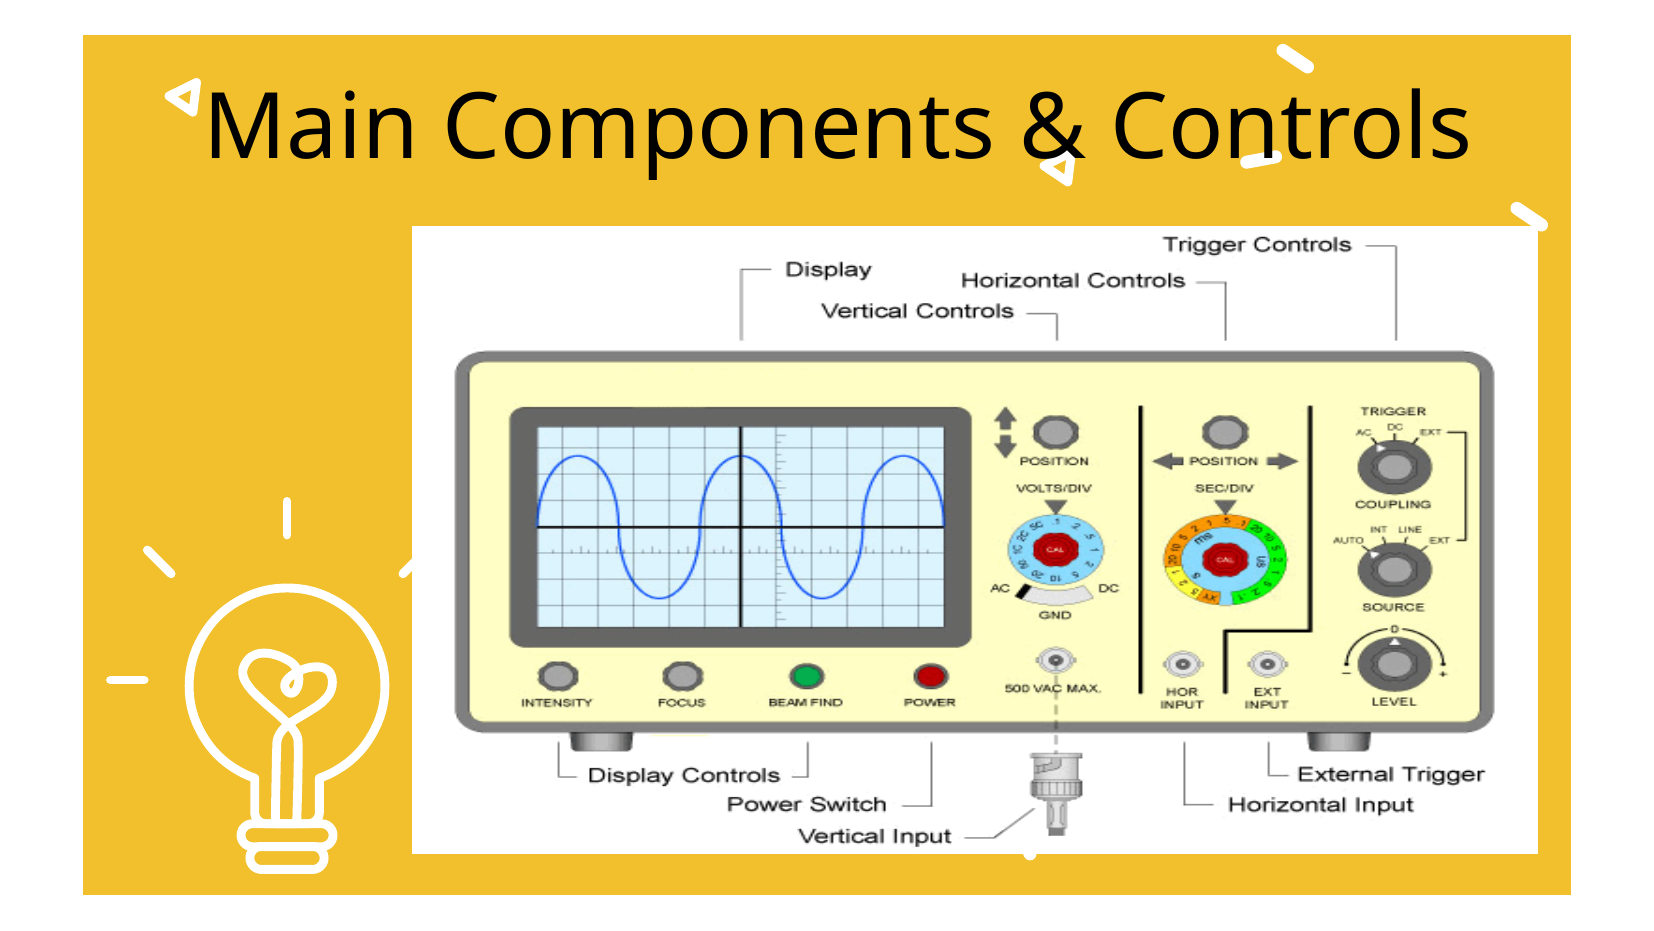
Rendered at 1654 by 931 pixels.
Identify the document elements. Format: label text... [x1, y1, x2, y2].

title Main Components & Controls [82, 45, 1571, 202]
picture [412, 226, 1538, 855]
